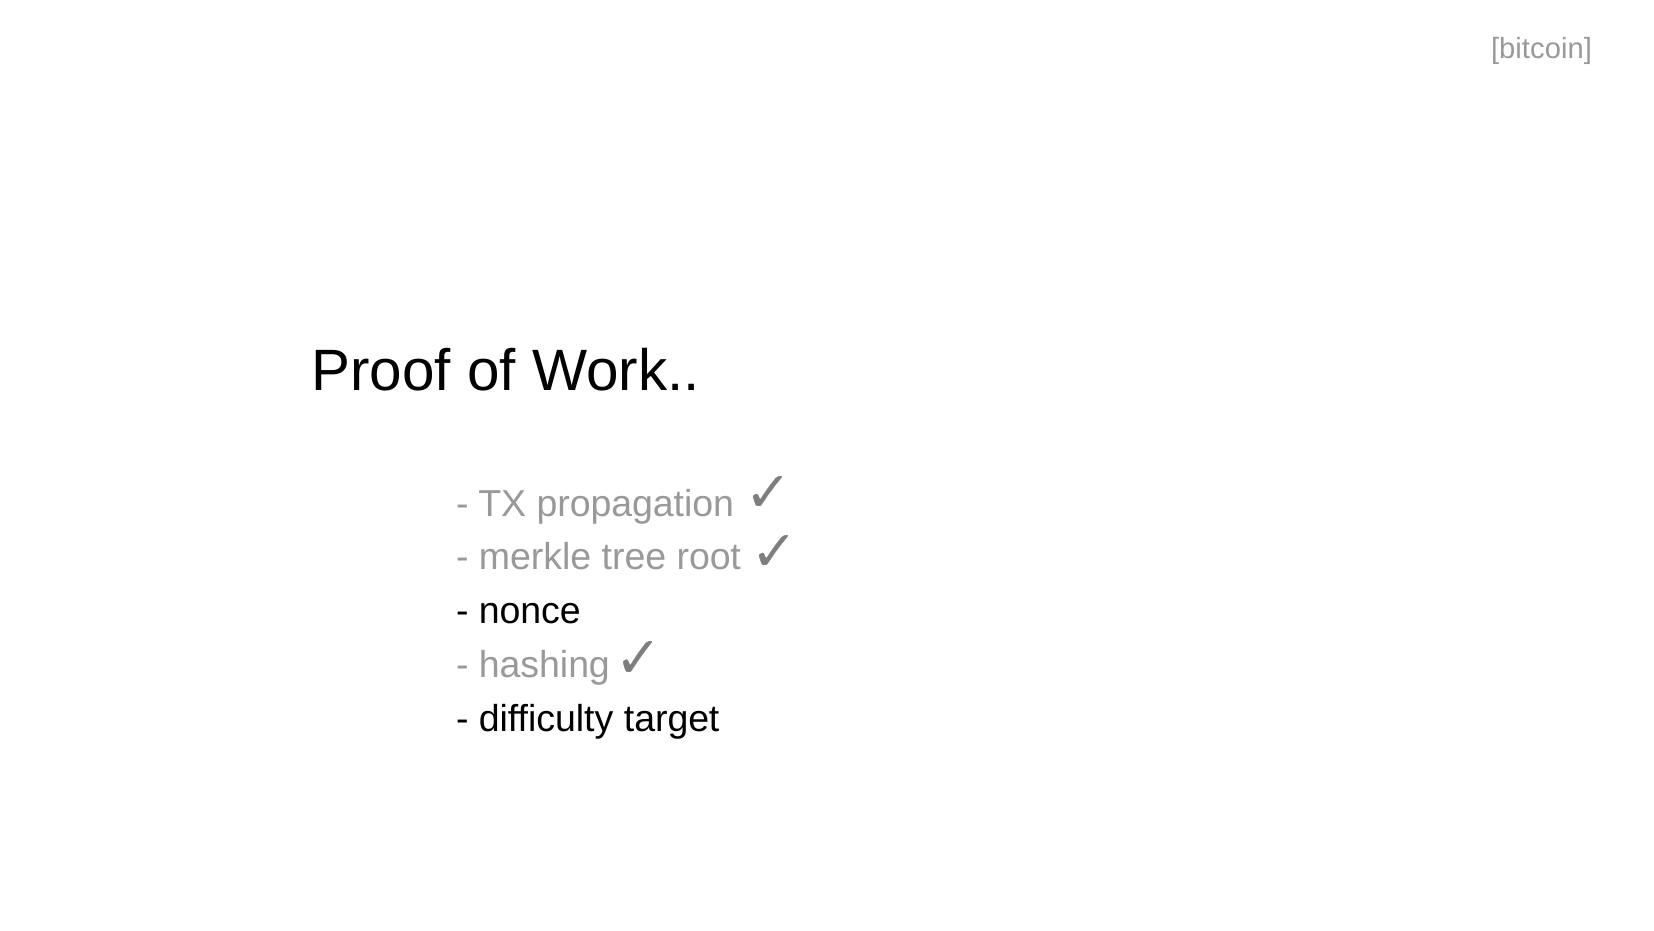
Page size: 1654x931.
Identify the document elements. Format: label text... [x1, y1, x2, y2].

text_box Proof of Work.. [296, 329, 1310, 475]
picture [623, 641, 652, 672]
picture [753, 476, 782, 506]
picture [759, 535, 788, 565]
text_box [bitcoin] [1476, 24, 1623, 76]
text_box - TX propagation - merkle tree root - nonce - hashing - difficulty target [441, 474, 760, 747]
